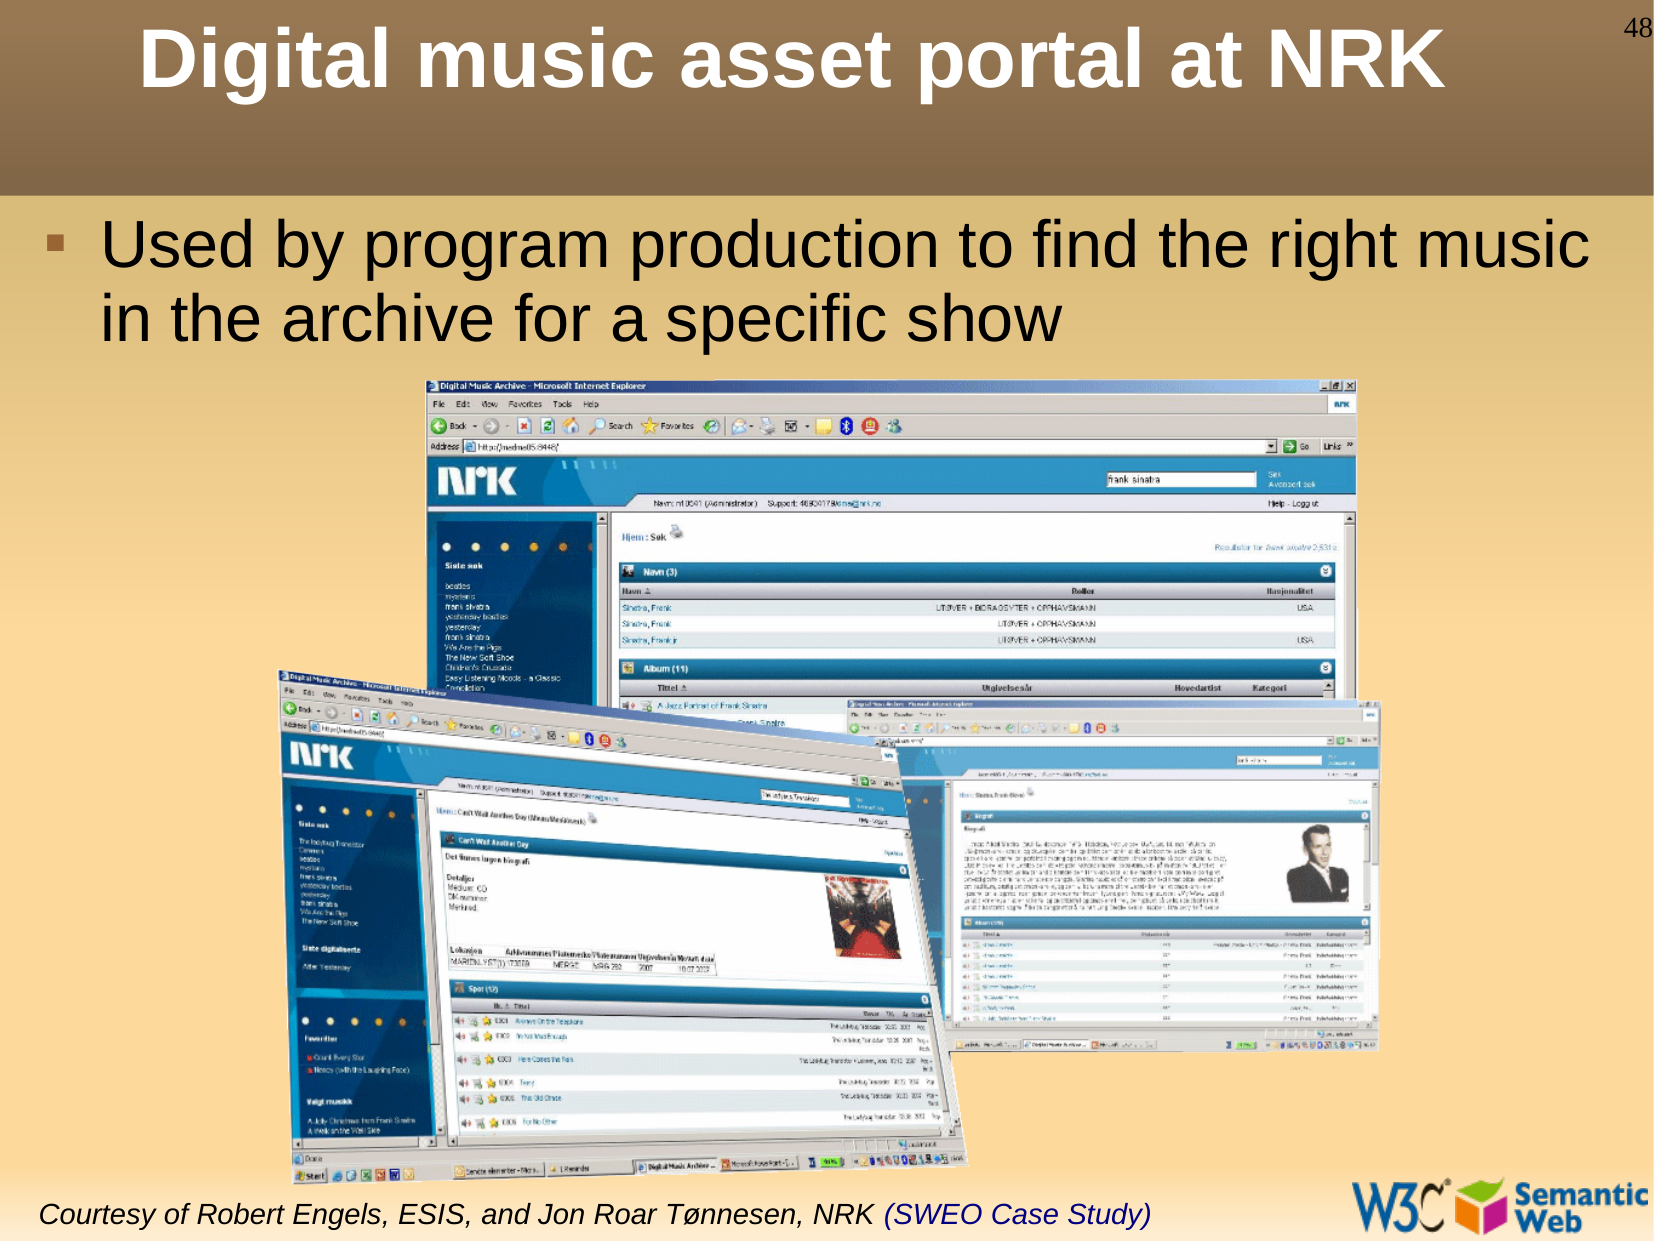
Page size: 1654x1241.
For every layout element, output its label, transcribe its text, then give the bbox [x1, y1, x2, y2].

list Used by program production to find the right music in the archive for a specific show [29, 206, 1624, 1193]
text_box Courtesy of Robert Engels, ESIS, and Jon Roar Tønnesen, NRK (SWEO Case Study) [23, 1192, 1168, 1241]
picture [0, 0, 1654, 1241]
title Digital music asset portal at NRK [93, 0, 1493, 119]
